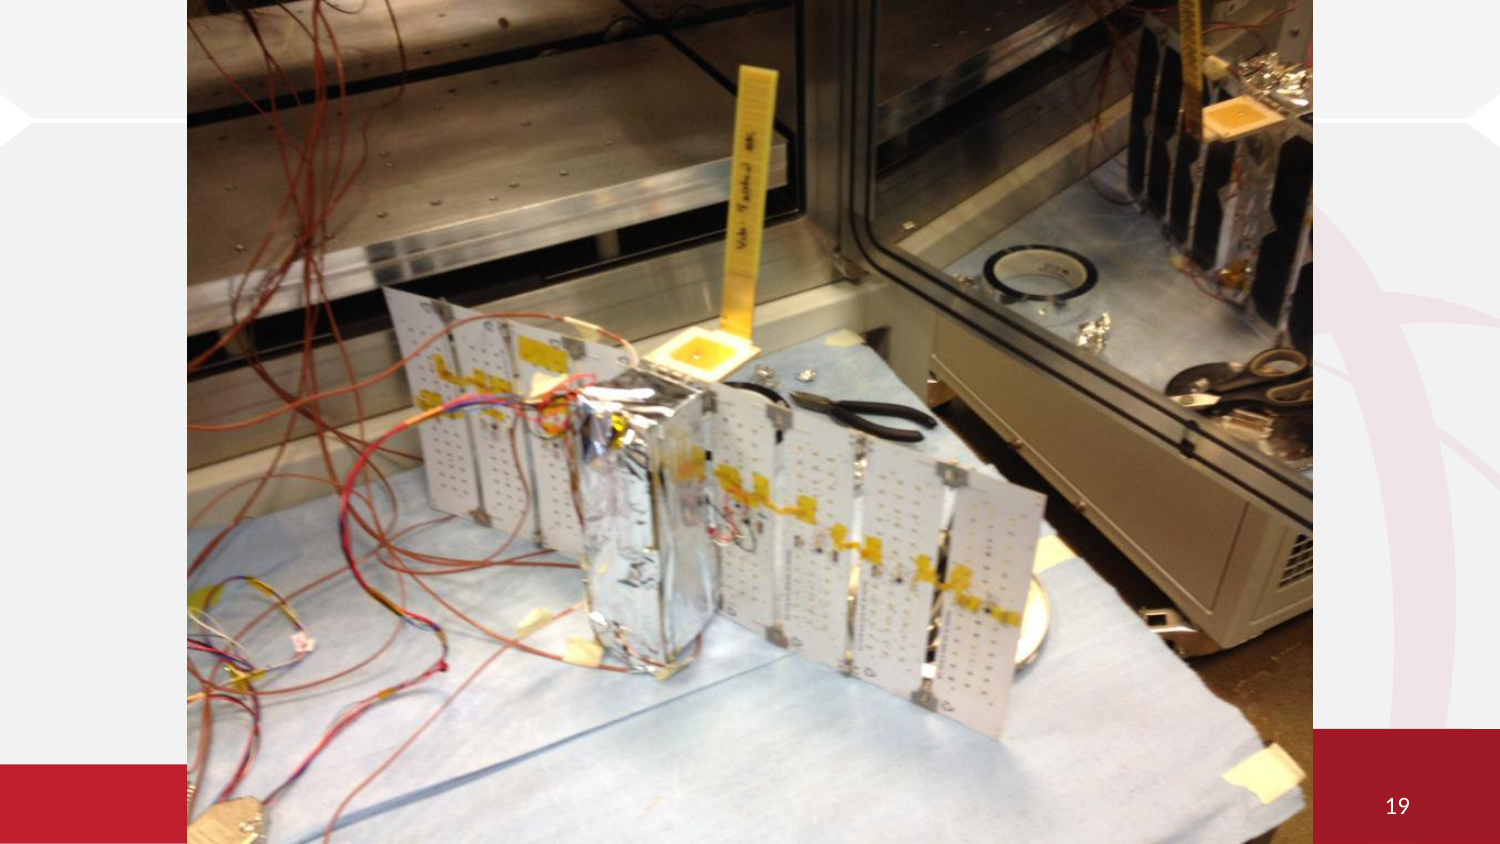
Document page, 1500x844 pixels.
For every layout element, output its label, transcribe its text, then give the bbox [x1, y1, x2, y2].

picture [187, 0, 1313, 844]
slide_number <number> [1313, 782, 1425, 827]
